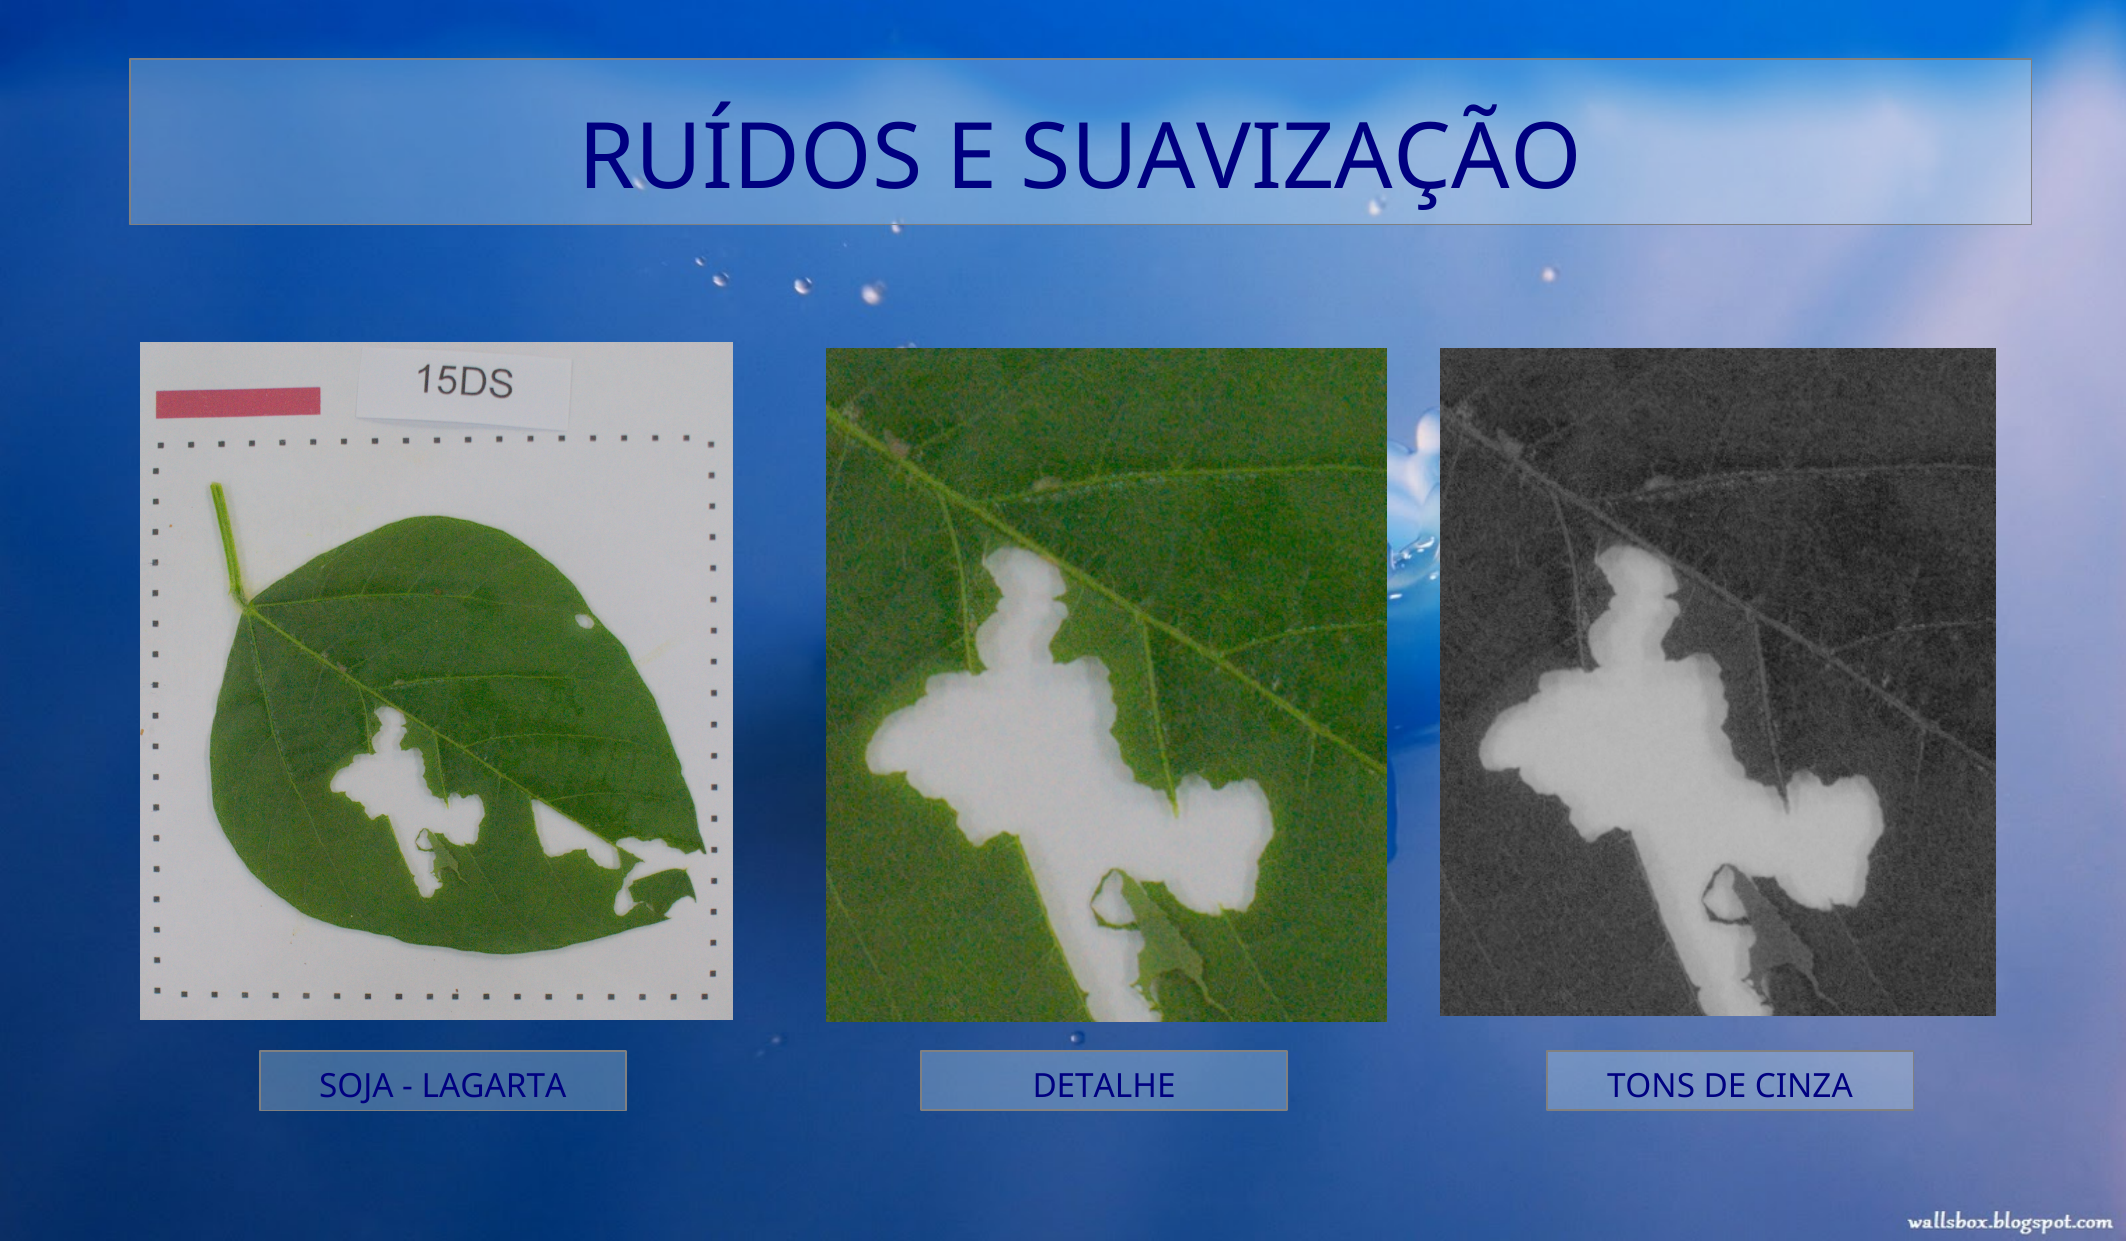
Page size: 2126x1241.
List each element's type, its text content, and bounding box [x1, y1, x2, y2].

text_box DETALHE [921, 1051, 1288, 1111]
text_box RUÍDOS E SUAVIZAÇÃO [129, 59, 2032, 225]
picture [0, 0, 2126, 1241]
text_box TONS DE CINZA [1547, 1051, 1914, 1111]
text_box SOJA - LAGARTA [259, 1051, 627, 1111]
